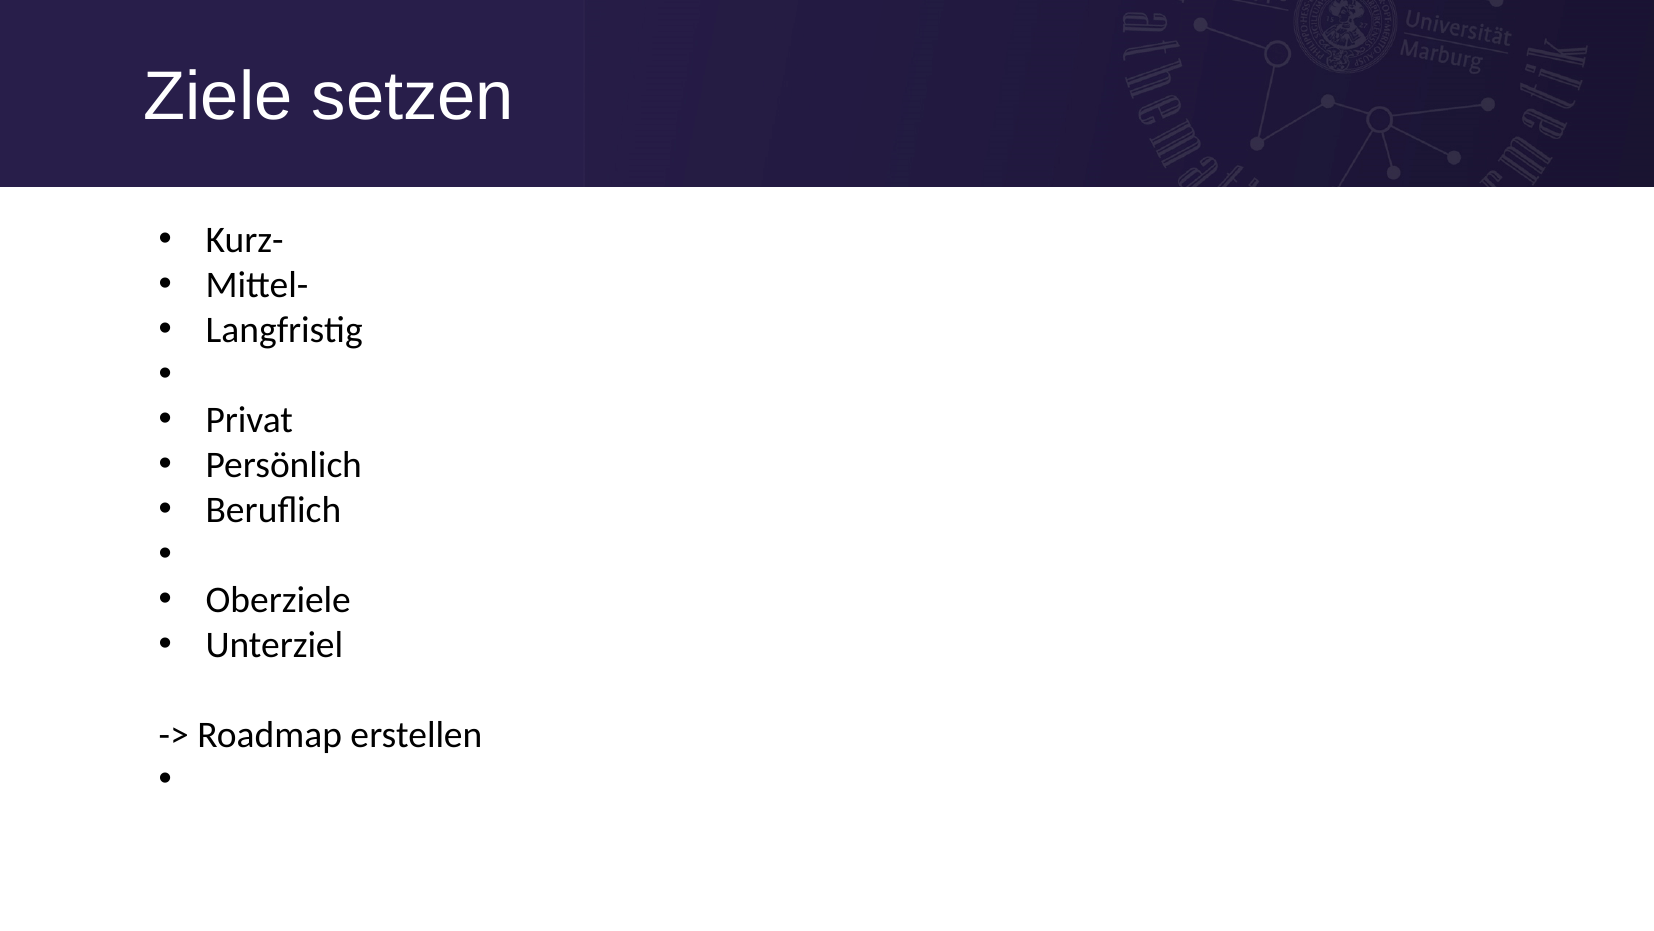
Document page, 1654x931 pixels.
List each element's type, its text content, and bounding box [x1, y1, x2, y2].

text_box Ziele setzen [143, 14, 1260, 170]
picture [0, 0, 1654, 187]
text_box Kurz- Mittel- Langfristig Privat Persönlich Beruflich Oberziele Unterziel -> Roadmap erstellen [143, 207, 1570, 814]
